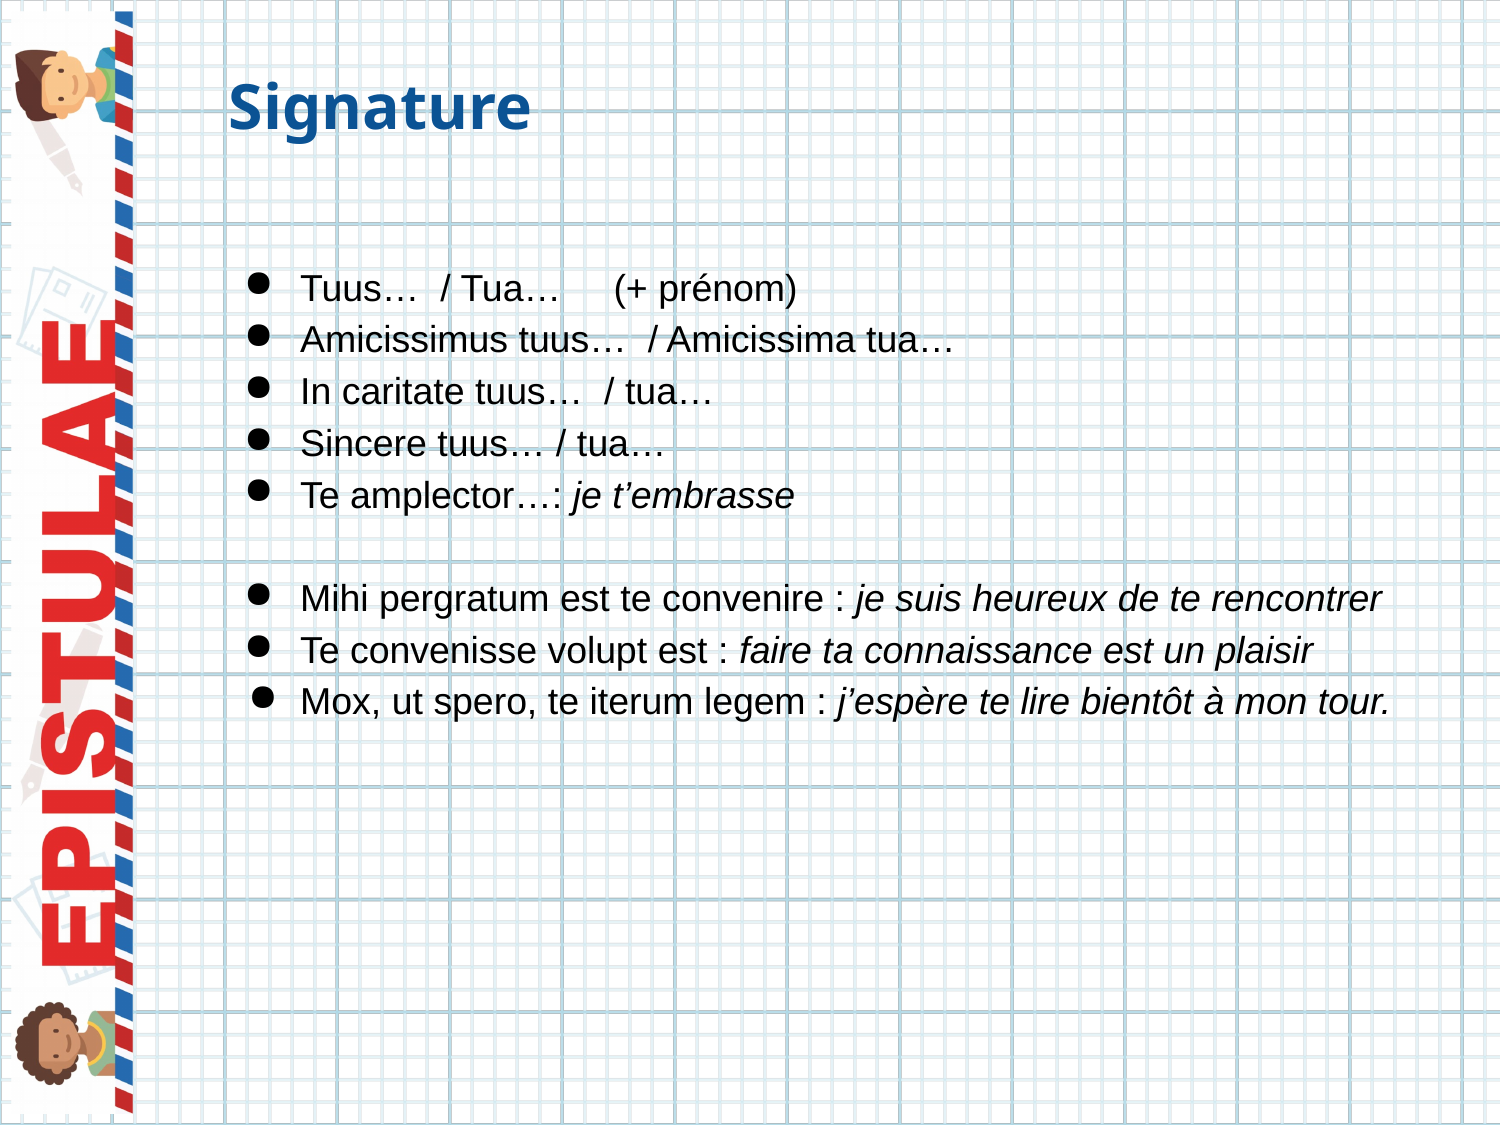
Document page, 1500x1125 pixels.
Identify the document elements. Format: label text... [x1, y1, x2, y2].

text_box Tuus… / Tua… (+ prénom) Amicissimus tuus… / Amicissima tua… In caritate tuus… / tua… Sincere tuus… / tua… Te amplector…: je t’embrasse Mihi pergratum est te convenire : je suis heureux de te rencontrer Te convenisse volupt est : faire ta connaissance est un plaisir Mox, ut spero, te iterum legem : j’espère te lire bientôt à mon tour. [210, 241, 1447, 893]
picture [0, 0, 1500, 1125]
text_box Signature [213, 51, 1447, 200]
